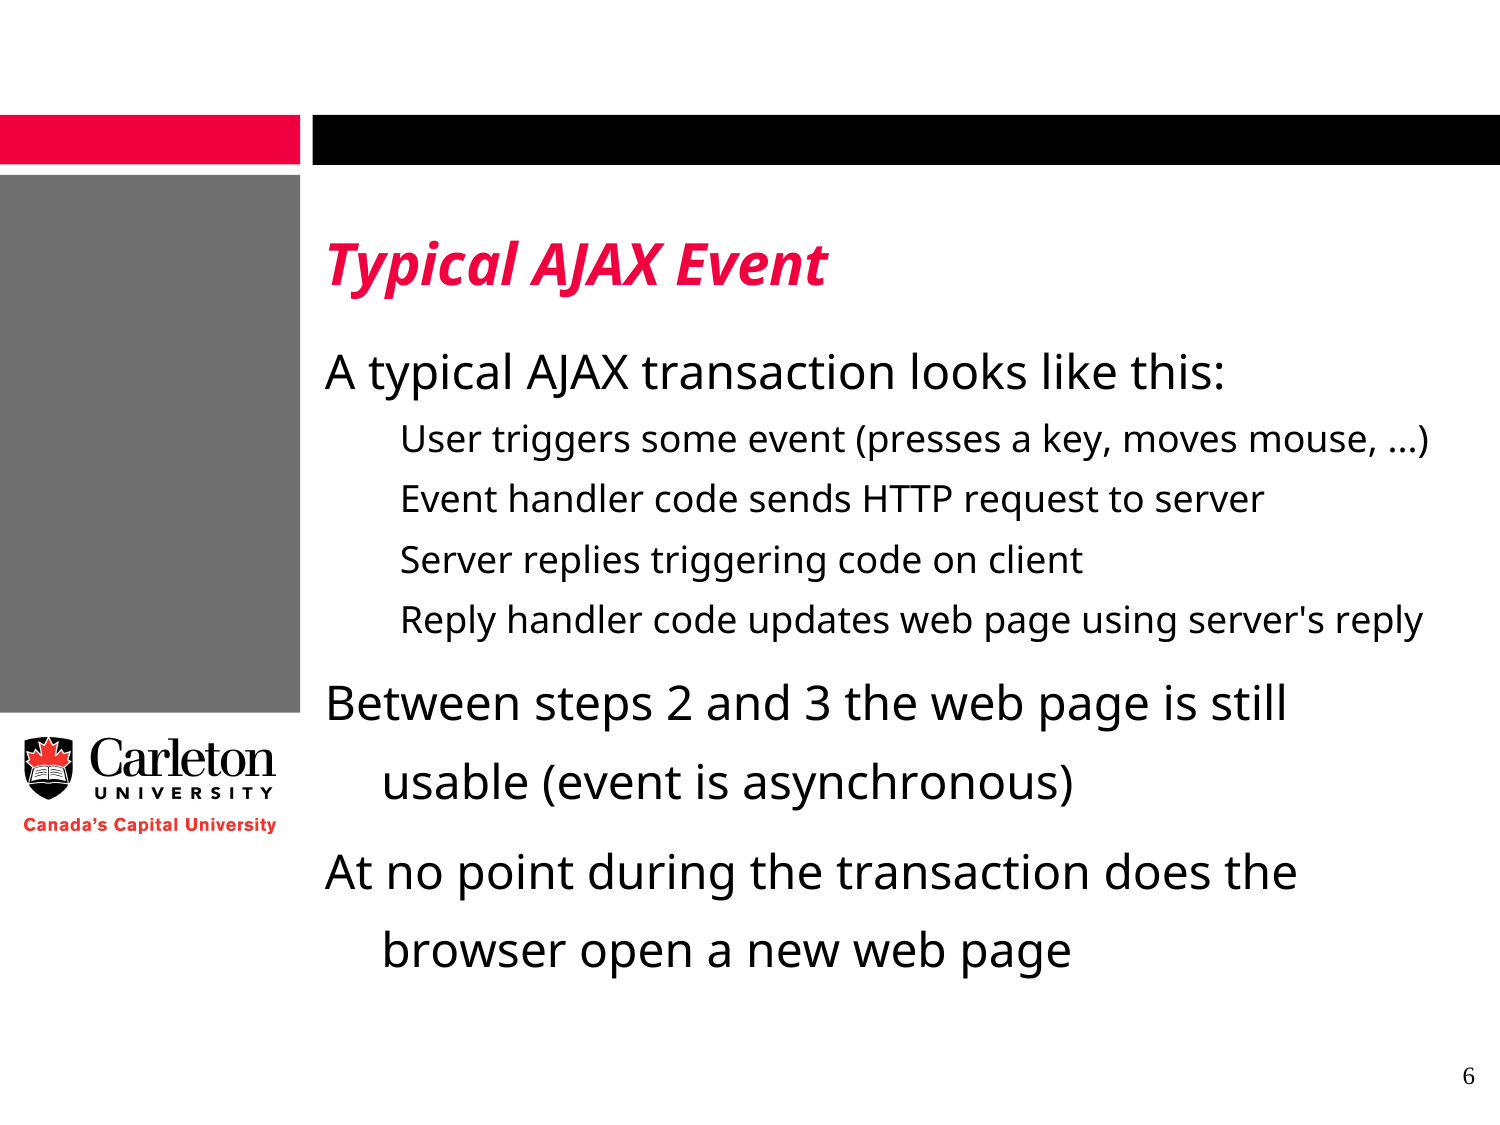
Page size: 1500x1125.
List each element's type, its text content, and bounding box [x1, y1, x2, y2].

title Typical AJAX Event [324, 194, 1450, 324]
list A typical AJAX transaction looks like this: User triggers some event (presses a key, moves mouse, ...) Event handler code sends HTTP request to server Server replies triggering code on client Reply handler code updates web page using server's reply Between steps 2 and 3 the web page is still usable (event is asynchronous) At no point during the transaction does the browser open a new web page [324, 324, 1450, 1036]
picture [24, 737, 276, 834]
